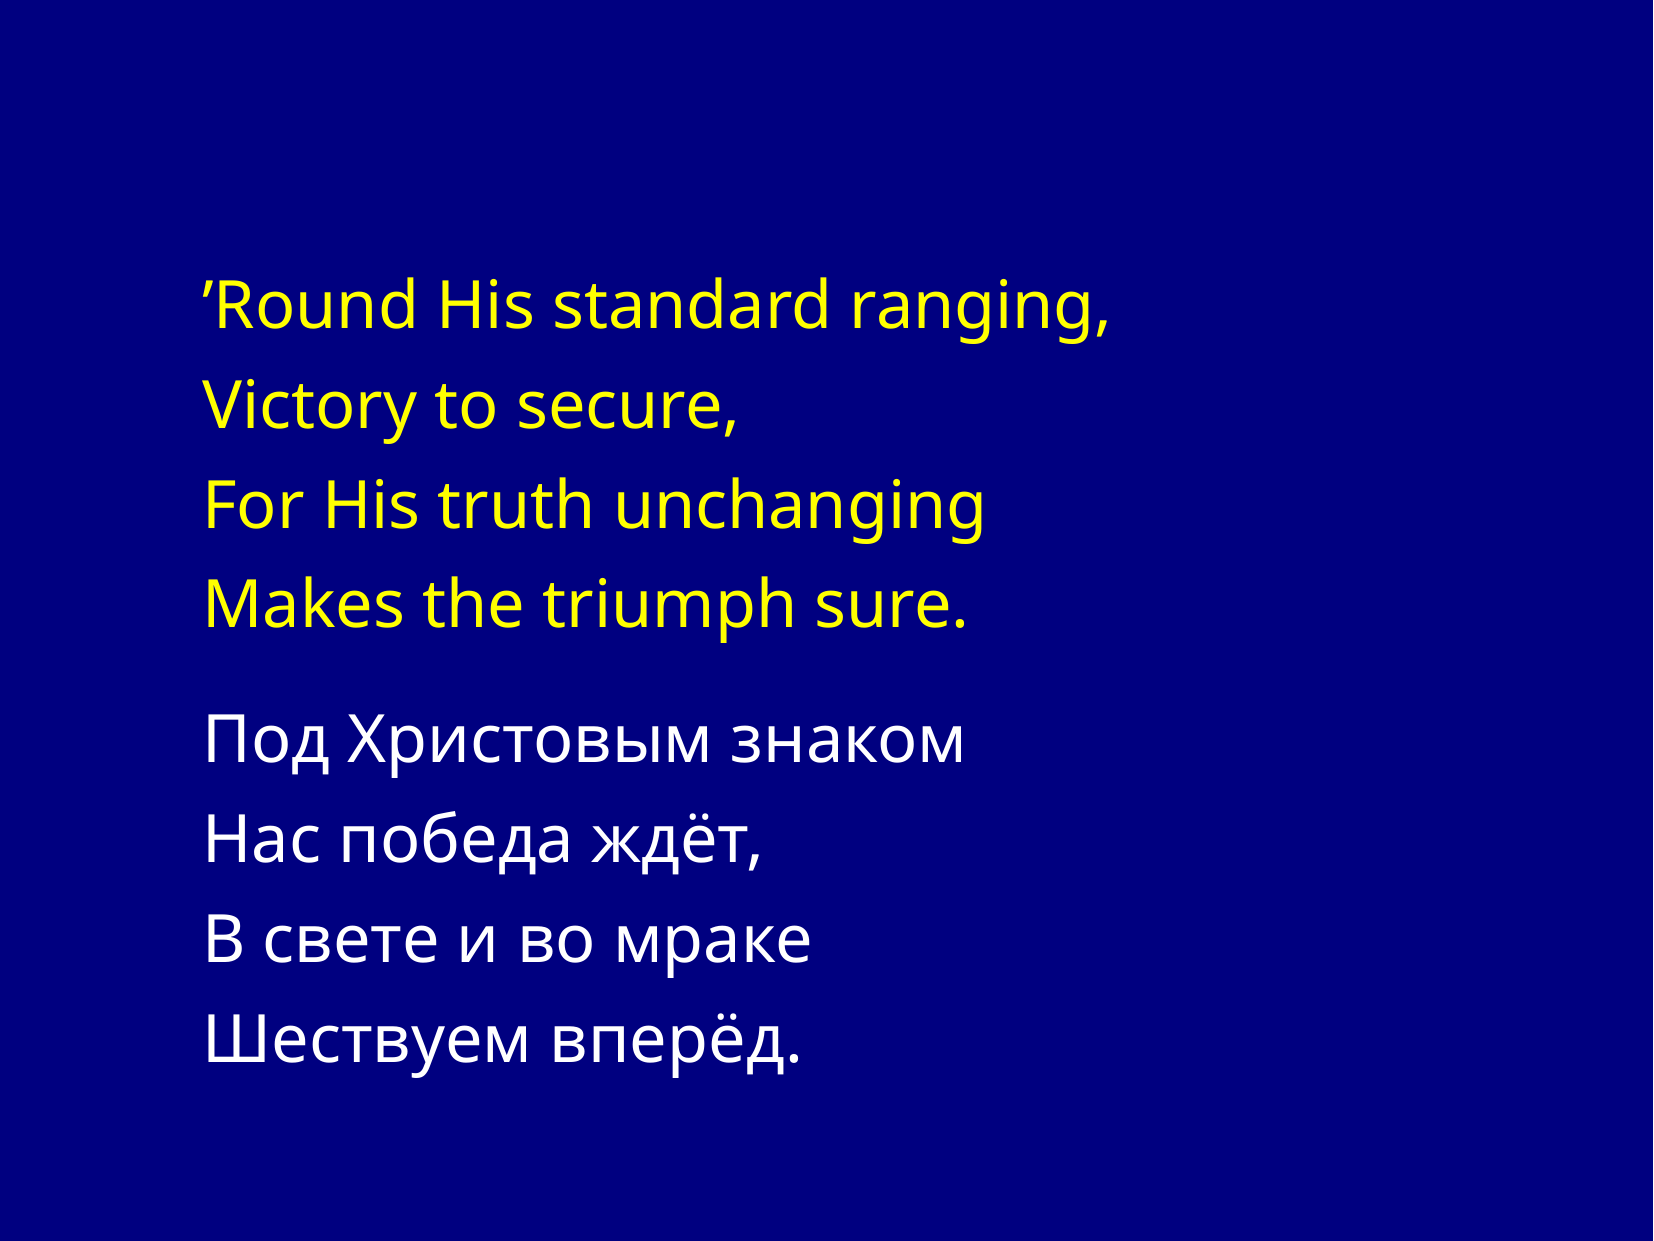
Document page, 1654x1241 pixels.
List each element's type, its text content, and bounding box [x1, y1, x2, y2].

text_box ’Round His standard ranging, Victory to secure, For His truth unchanging Makes the triumph sure. [75, 150, 1576, 638]
text_box Под Христовым знаком Нас победа ждёт, В свете и во мраке Шествуем вперёд. [75, 675, 1576, 1163]
